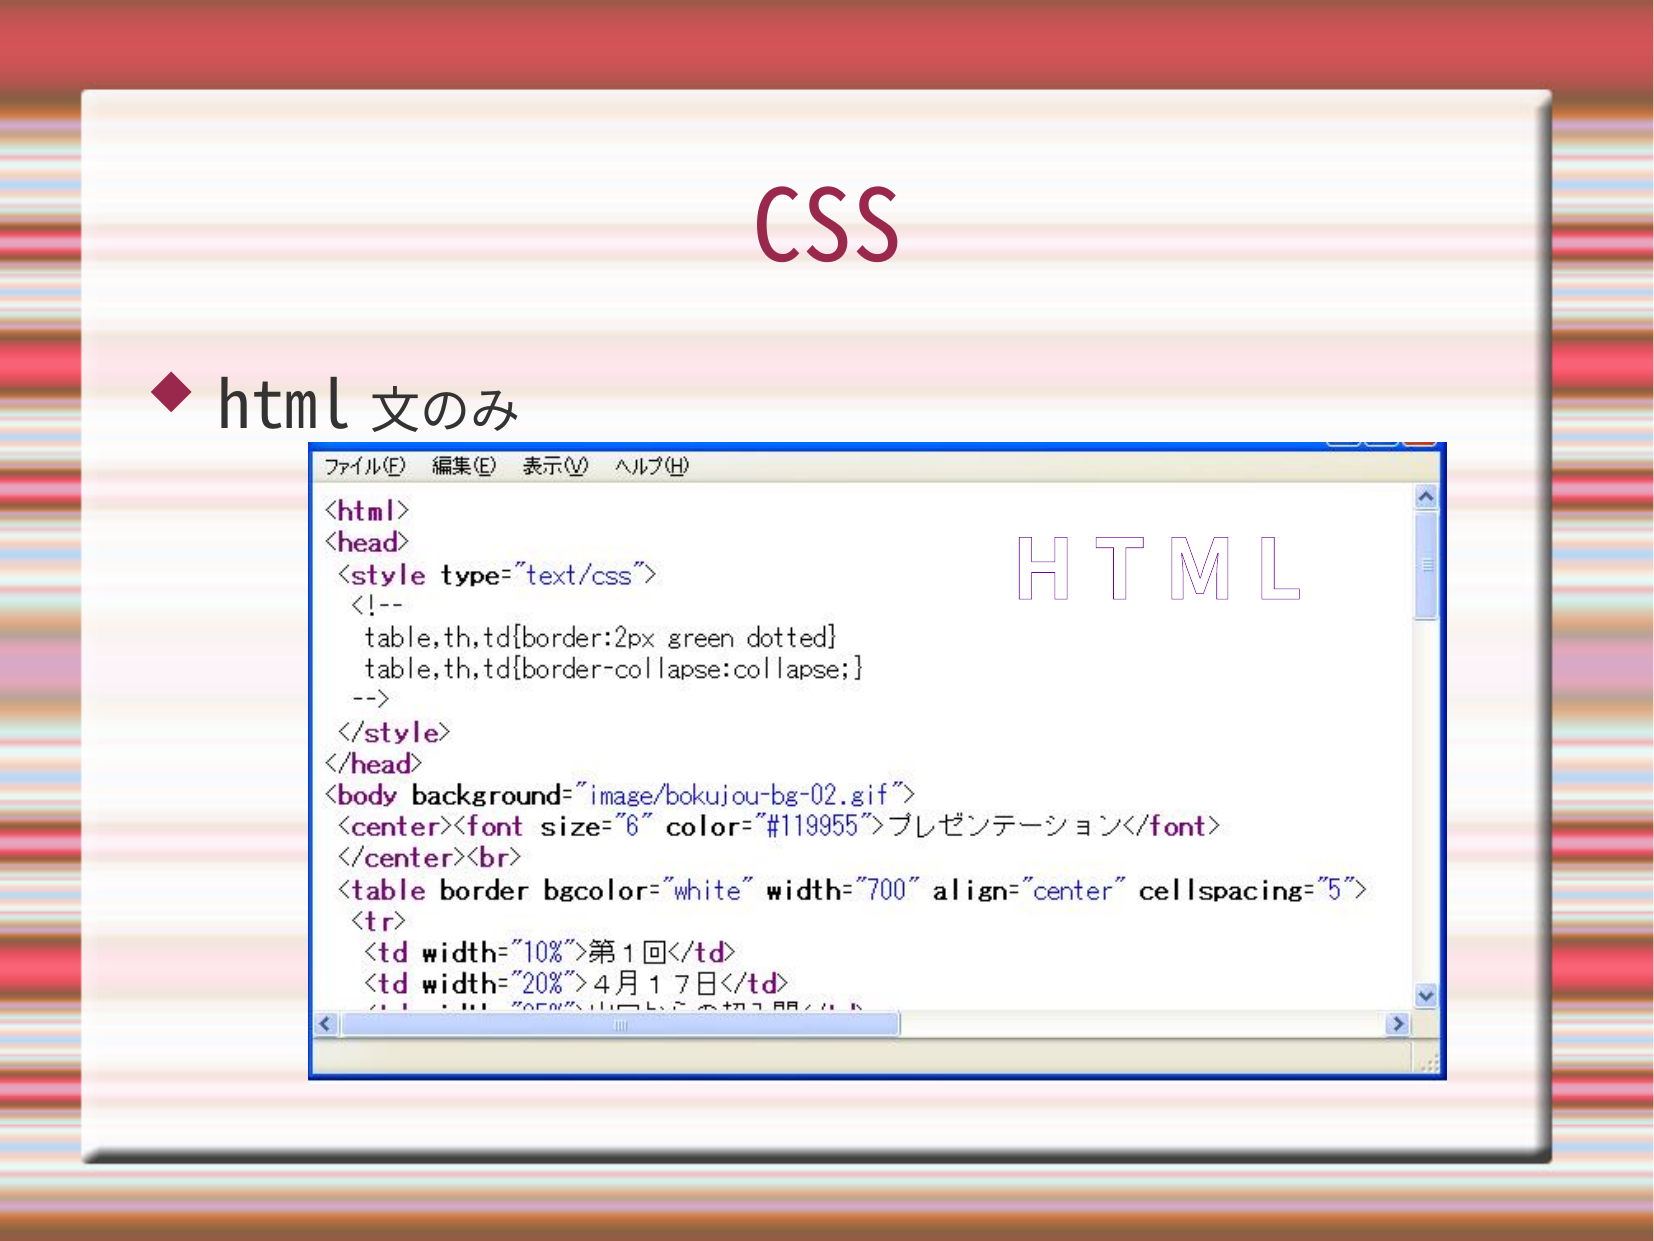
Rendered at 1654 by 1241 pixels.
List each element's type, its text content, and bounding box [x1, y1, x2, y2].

text_box H T M L [1011, 502, 1359, 621]
picture [0, 0, 1654, 1241]
list html文のみ [134, 350, 1516, 1133]
title CSS [121, 114, 1534, 322]
